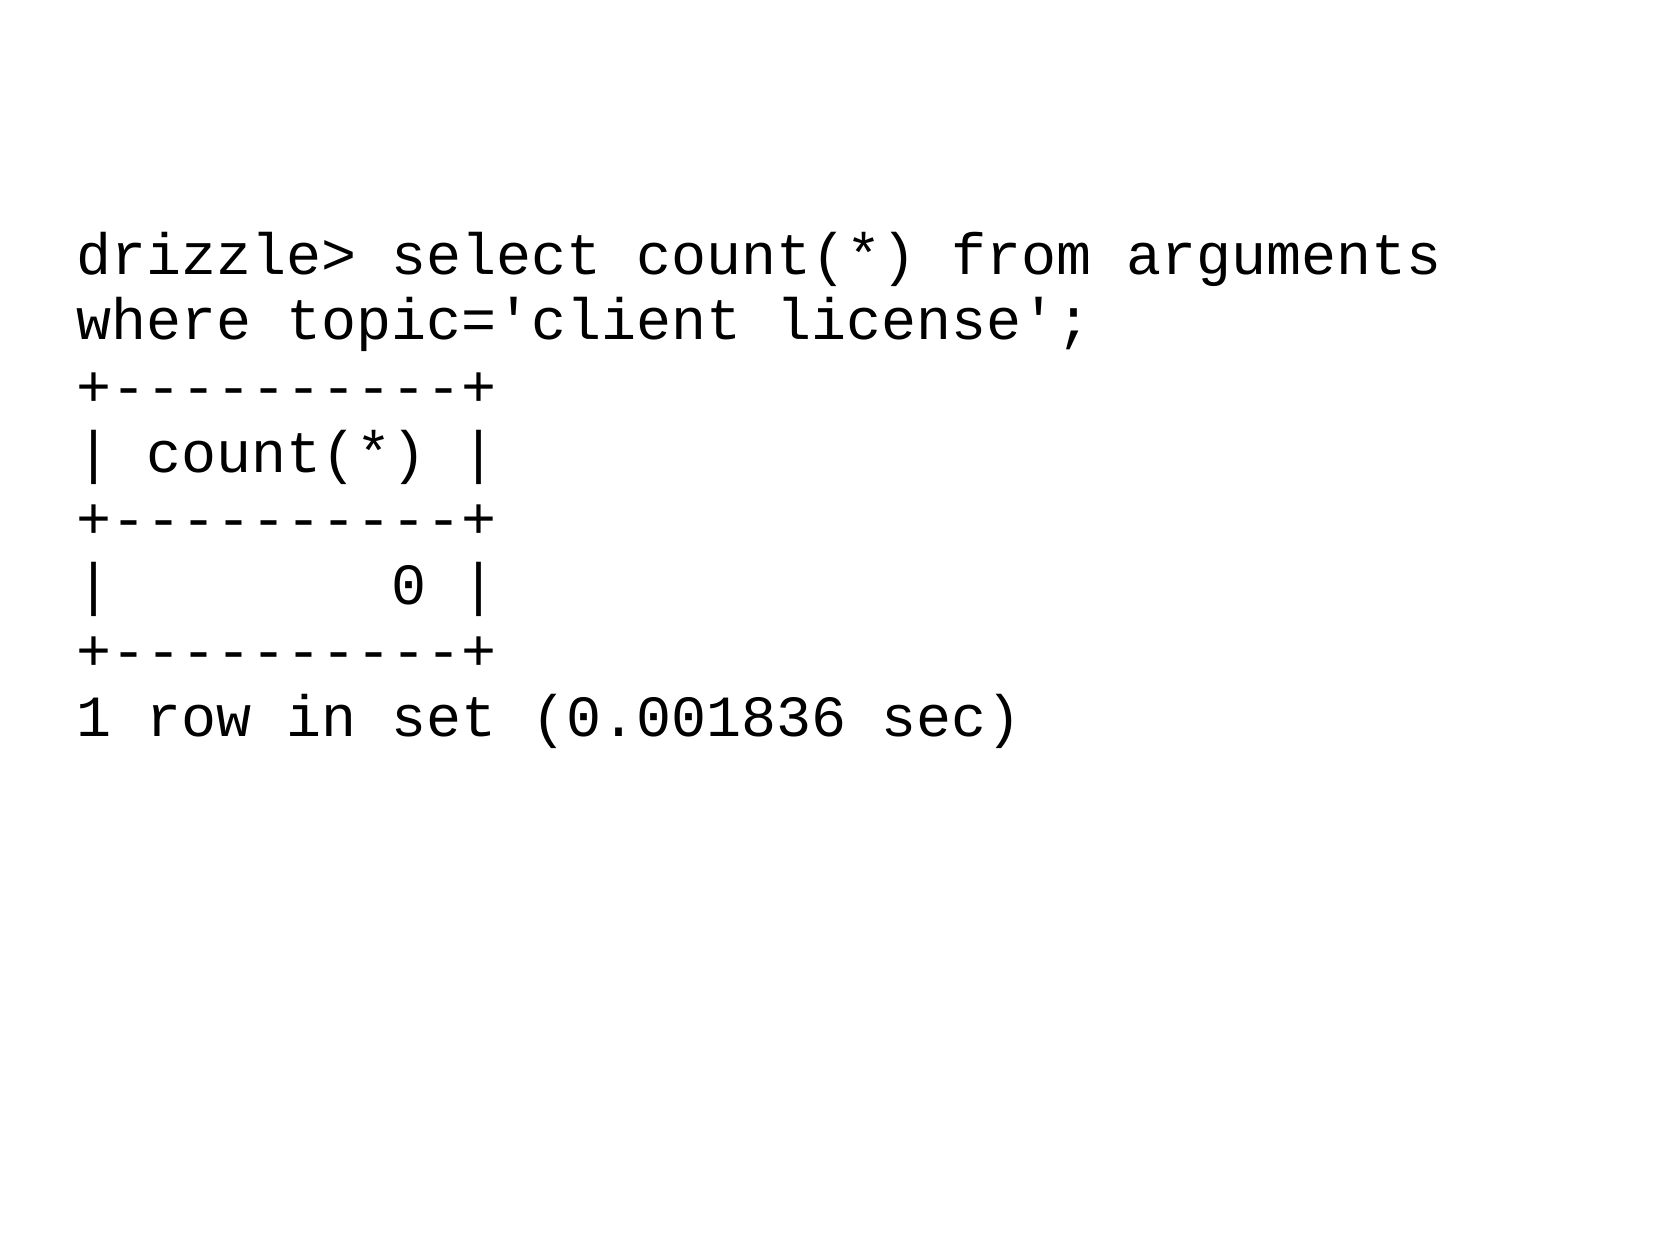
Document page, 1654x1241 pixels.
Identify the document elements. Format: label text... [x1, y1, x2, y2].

title drizzle> select count(*) from arguments where topic='client license'; +----------+ | count(*) | +----------+ | 0 | +----------+ 1 row in set (0.001836 sec) [76, 225, 1565, 886]
